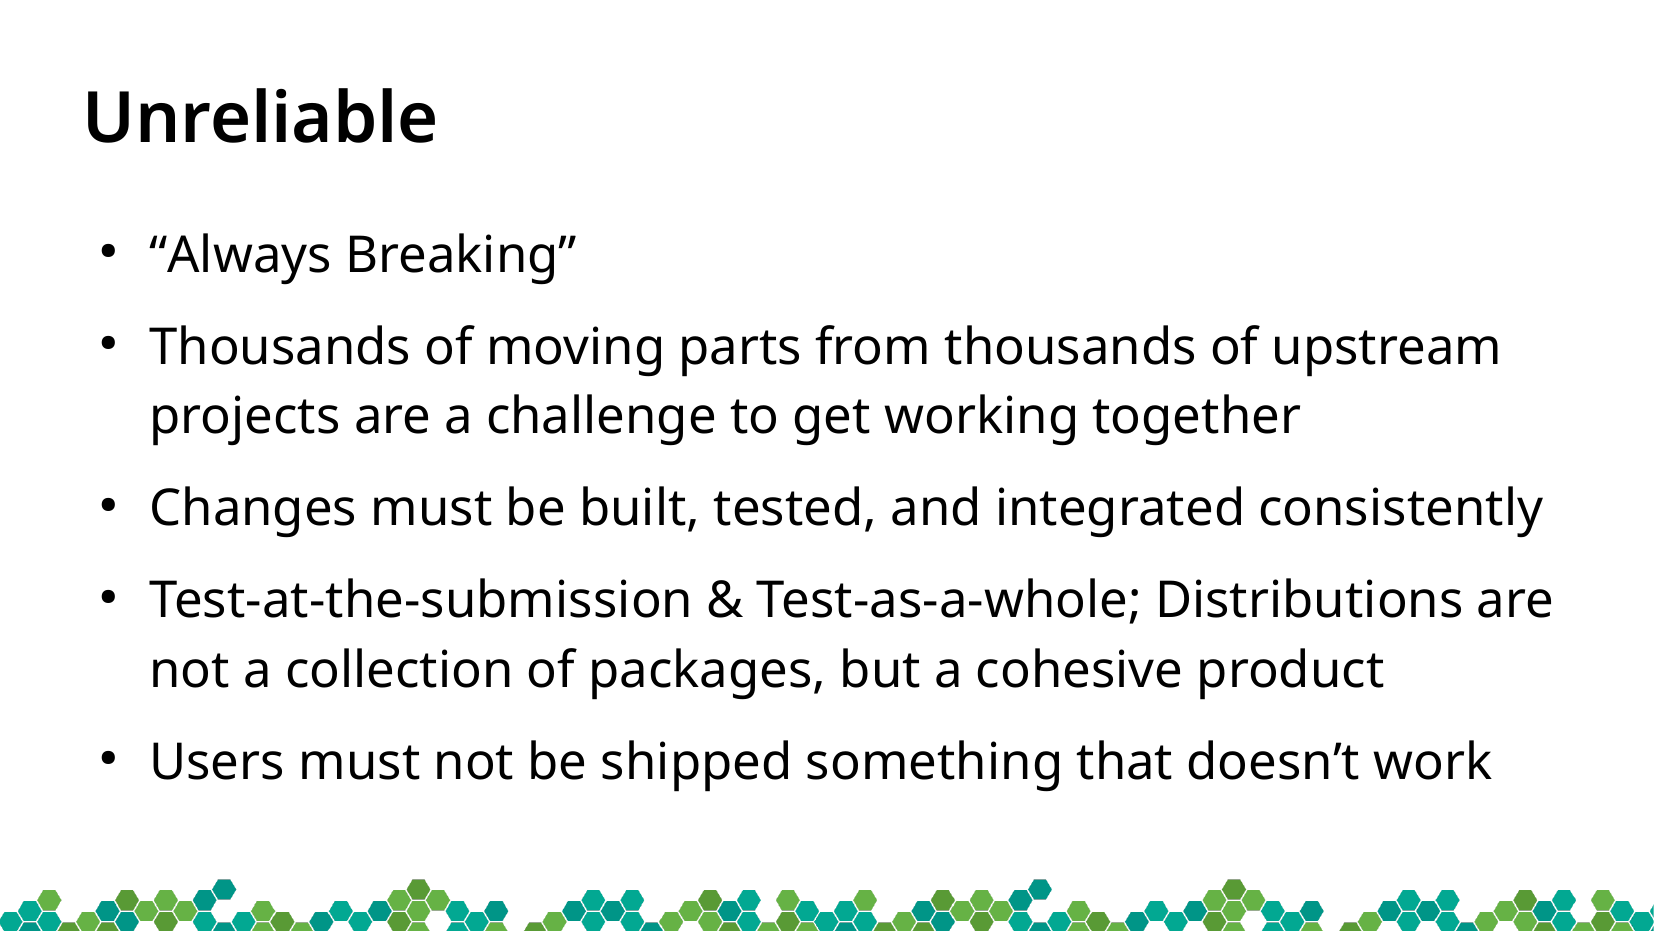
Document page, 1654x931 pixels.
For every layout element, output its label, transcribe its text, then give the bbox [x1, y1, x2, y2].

picture [0, 871, 1654, 931]
title Unreliable [82, 37, 1571, 193]
list “Always Breaking” Thousands of moving parts from thousands of upstream projects are a challenge to get working together Changes must be built, tested, and integrated consistently Test-at-the-submission & Test-as-a-whole; Distributions are not a collection of packages, but a cohesive product Users must not be shipped something that doesn’t work [82, 217, 1571, 851]
